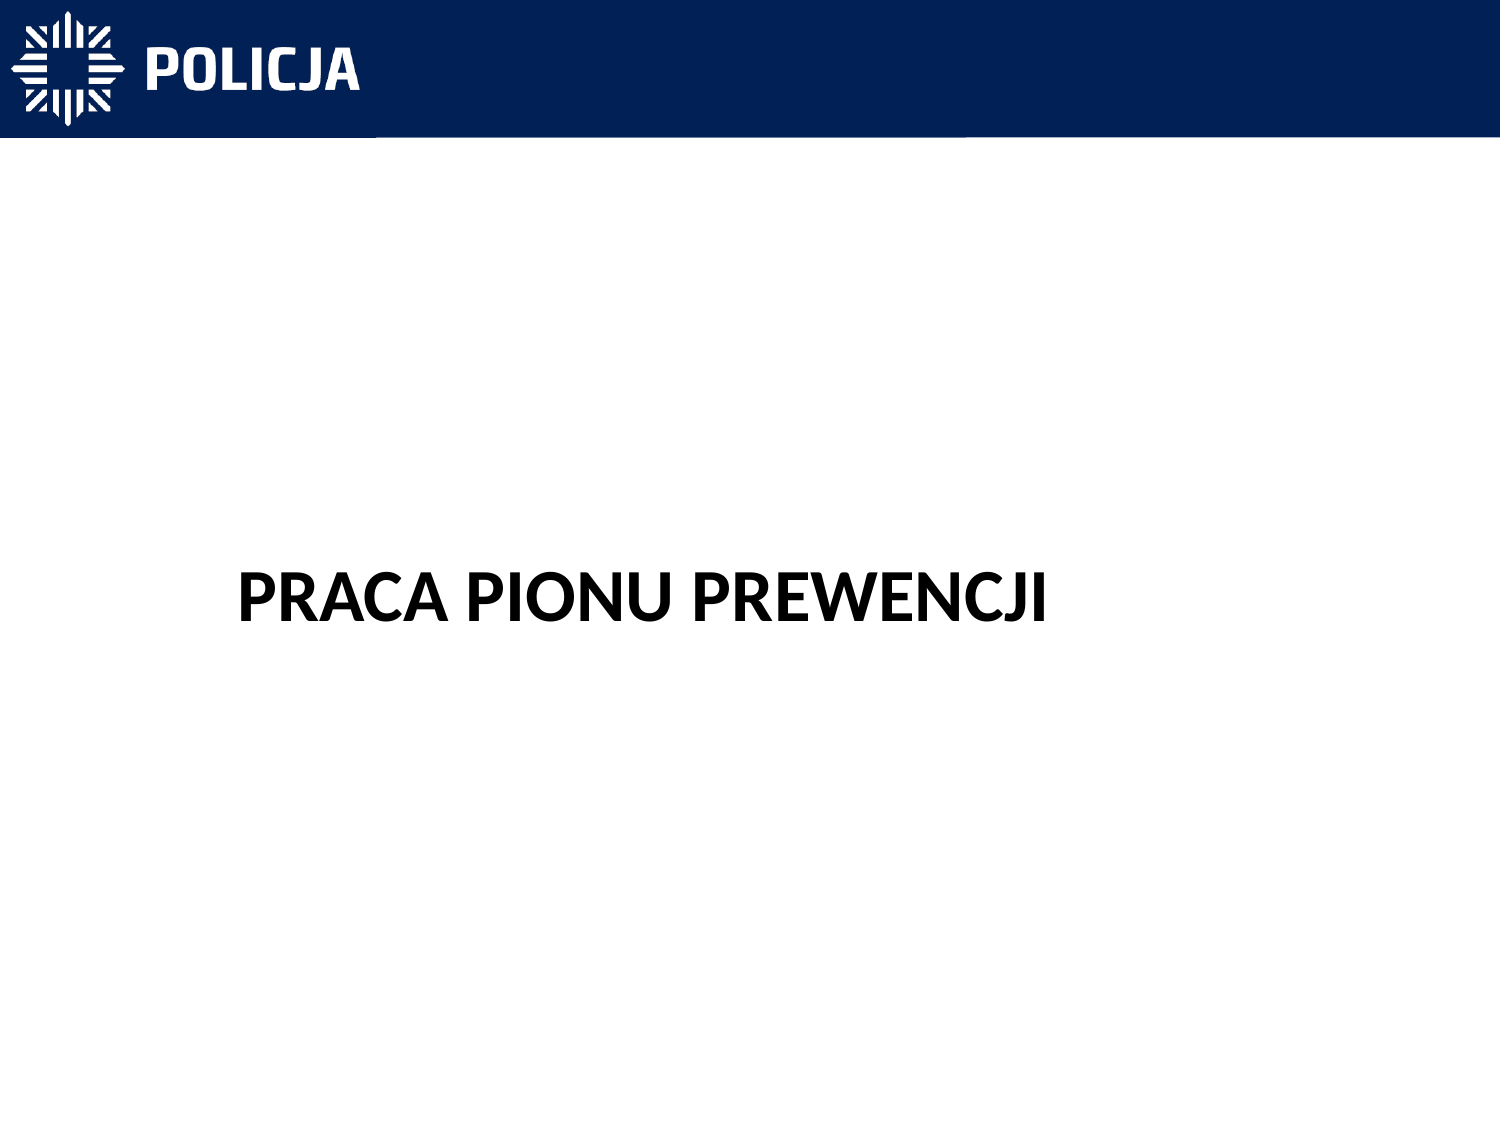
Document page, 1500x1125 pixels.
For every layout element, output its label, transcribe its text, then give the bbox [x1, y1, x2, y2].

text_box [372, 0, 1500, 138]
text_box PRACA PIONU PREWENCJI [222, 538, 1395, 645]
picture [0, 0, 372, 138]
